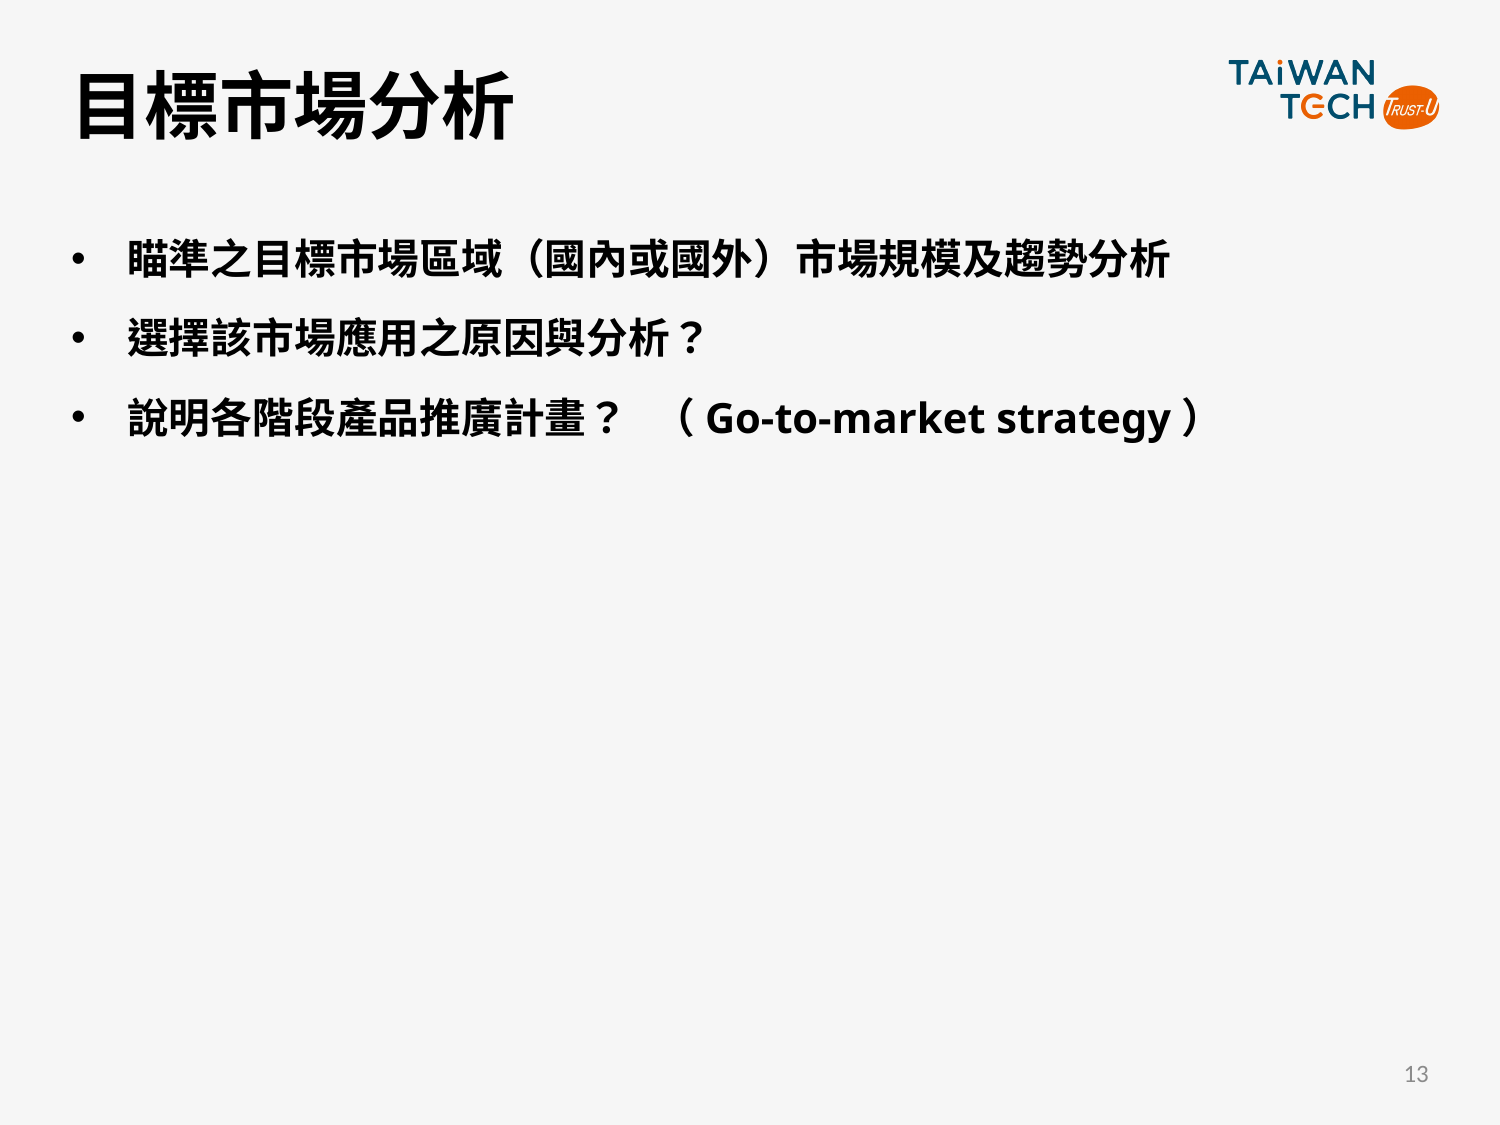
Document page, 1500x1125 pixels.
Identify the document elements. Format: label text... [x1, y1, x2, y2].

title 目標市場分析 [55, 33, 1444, 156]
list 瞄準之目標市場區域（國內或國外）市場規模及趨勢分析 選擇該市場應用之原因與分析？ 說明各階段產品推廣計畫？ （Go-to-market strategy） [55, 200, 1444, 1021]
slide_number <編號> [1106, 1042, 1445, 1103]
